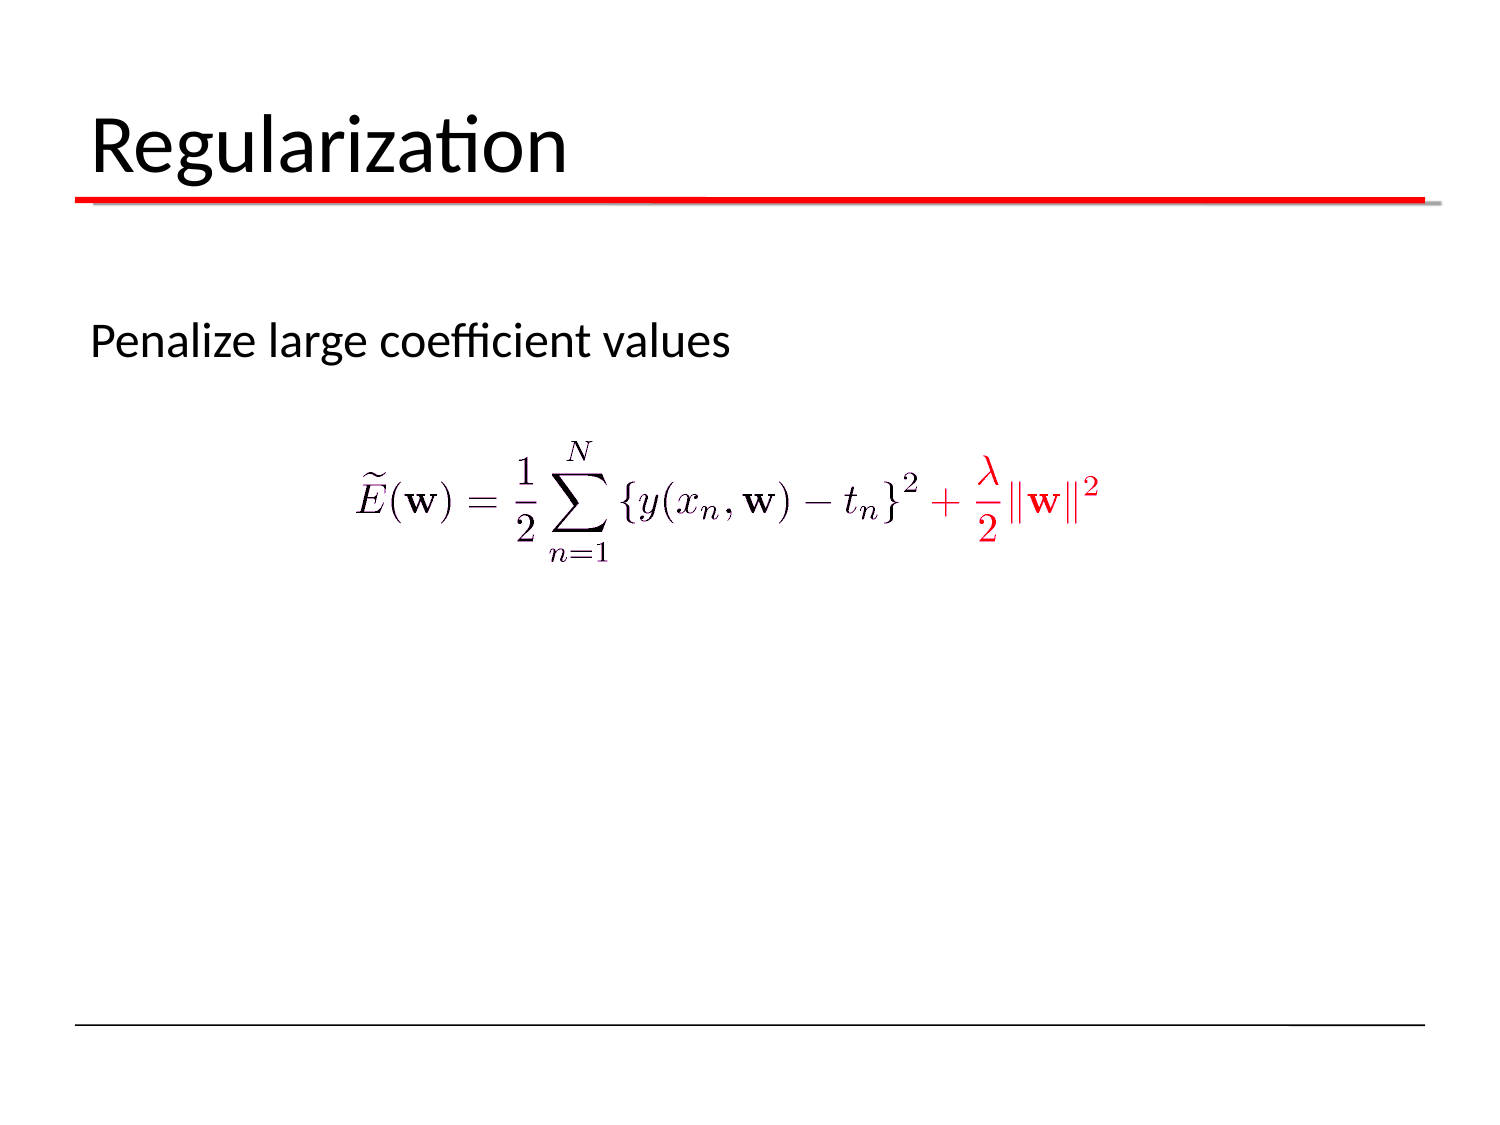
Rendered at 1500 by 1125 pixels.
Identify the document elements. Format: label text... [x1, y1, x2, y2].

title Regularization [75, 45, 1426, 233]
picture [353, 437, 1100, 563]
list Penalize large coefficient values [75, 299, 1426, 1005]
